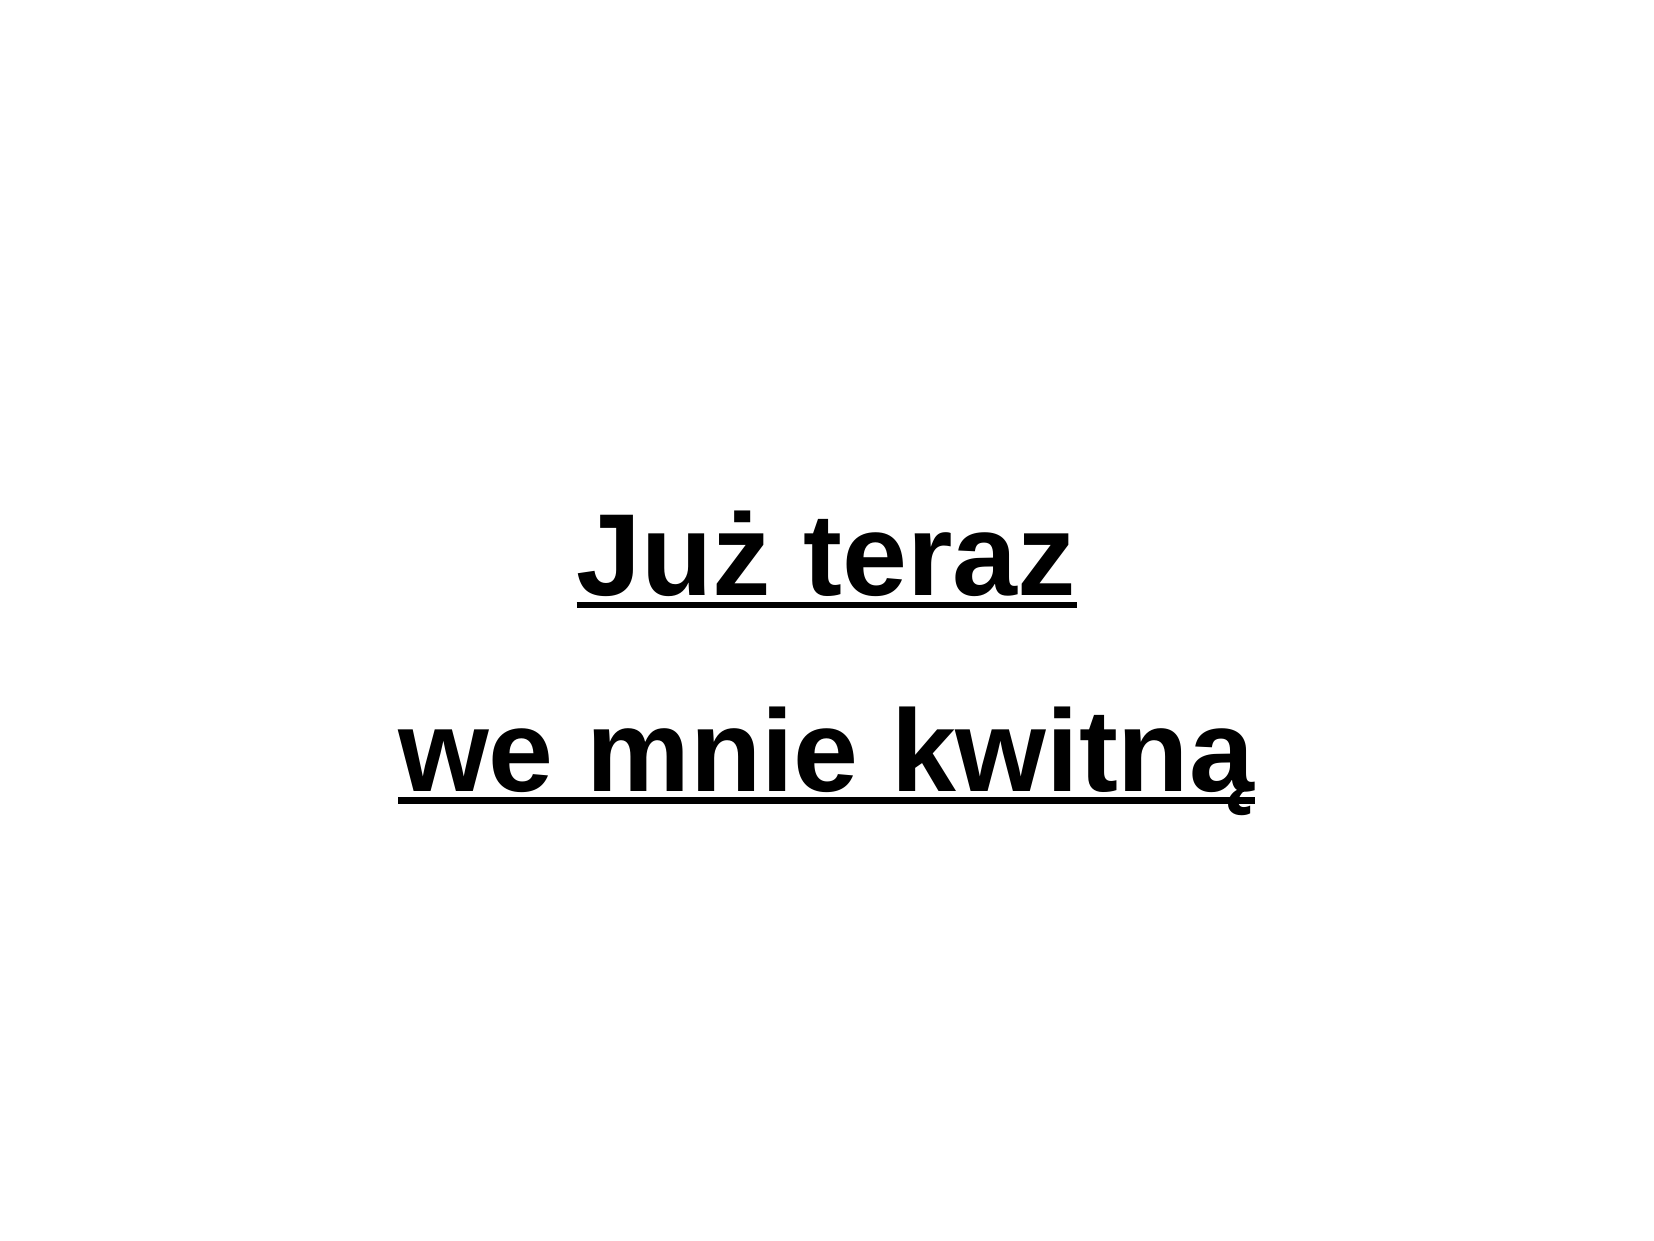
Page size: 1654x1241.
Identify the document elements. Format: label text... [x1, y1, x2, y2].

subtitle Już teraz we mnie kwitną [0, 0, 1654, 1241]
